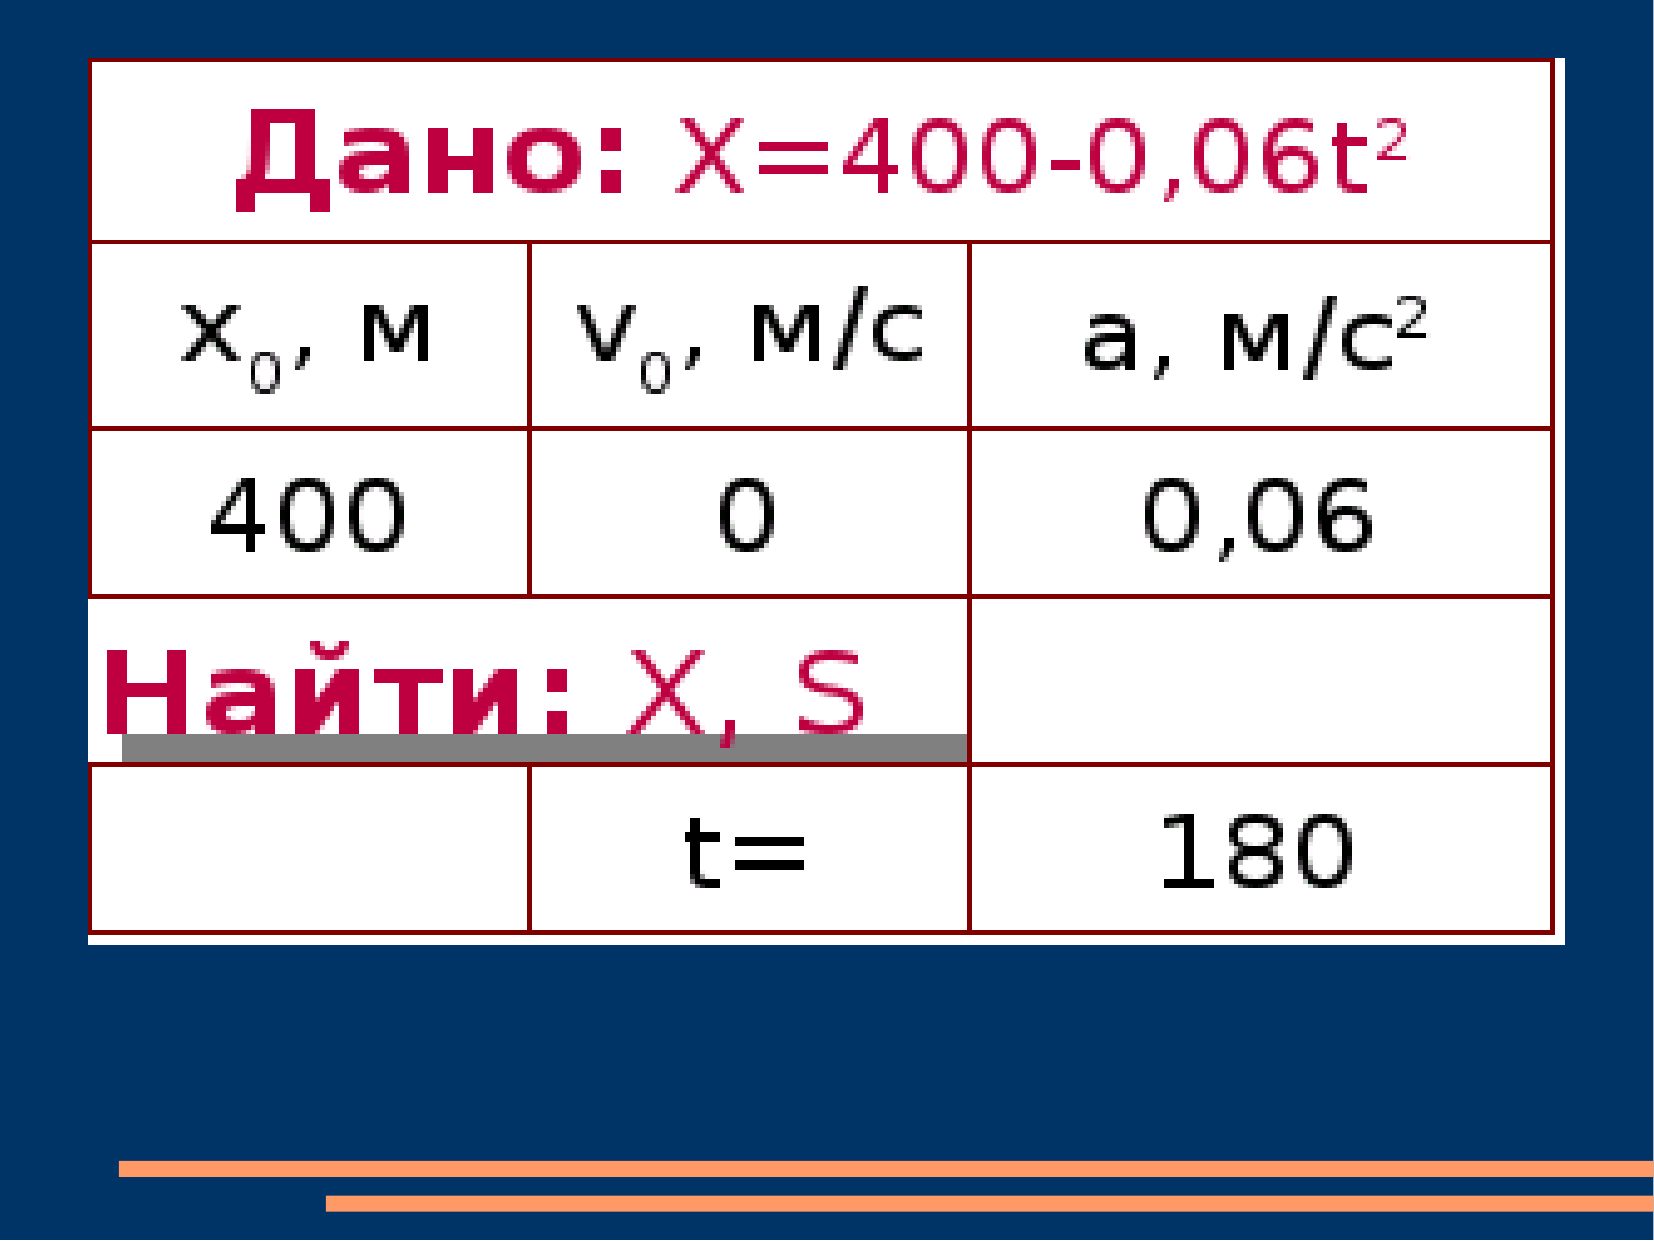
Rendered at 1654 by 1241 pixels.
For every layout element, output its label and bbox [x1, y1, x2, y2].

picture [88, 58, 1565, 945]
